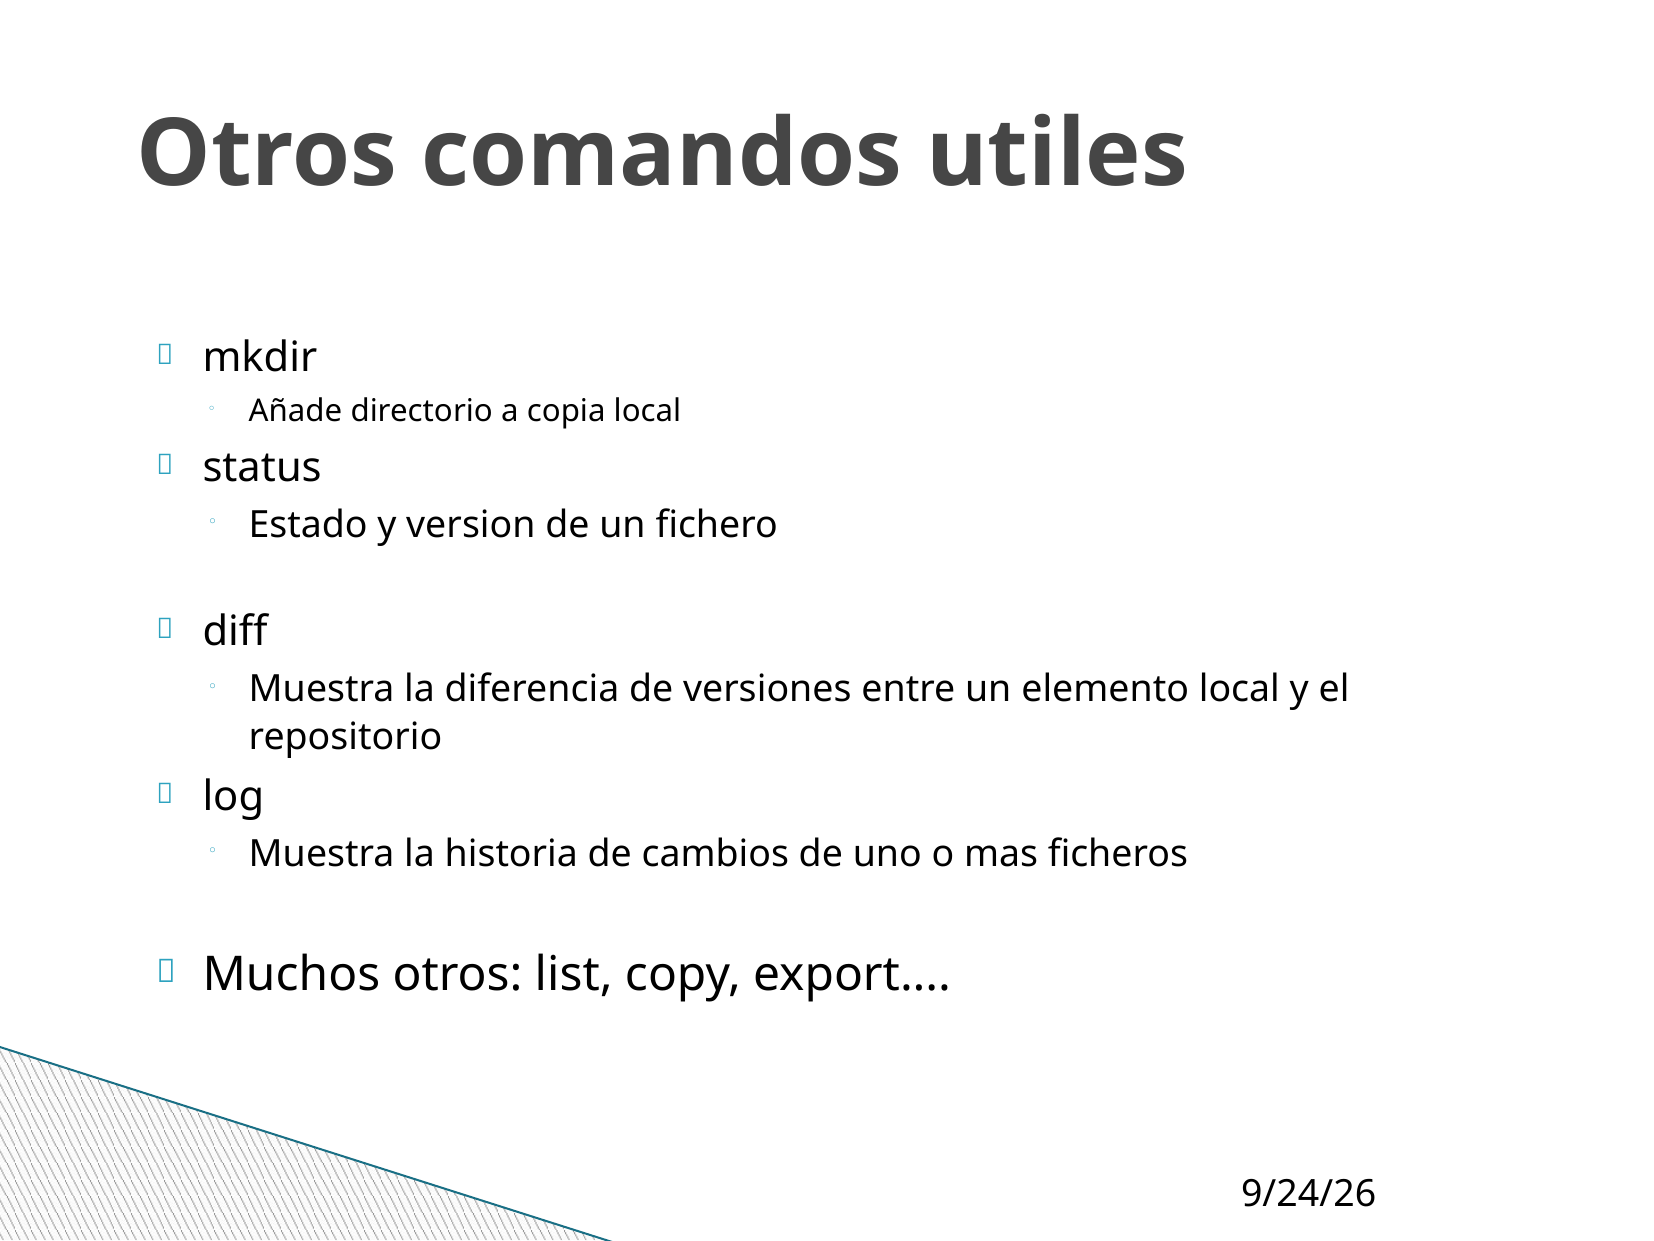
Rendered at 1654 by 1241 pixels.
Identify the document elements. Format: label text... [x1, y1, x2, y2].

picture [0, 1049, 602, 1241]
list mkdir Añade directorio a copia local status Estado y version de un fichero diff Muestra la diferencia de versiones entre un elemento local y el repositorio log Muestra la historia de cambios de uno o mas ficheros Muchos otros: list, copy, export.... [121, 322, 1561, 1132]
title Otros comandos utiles [121, 46, 1534, 254]
